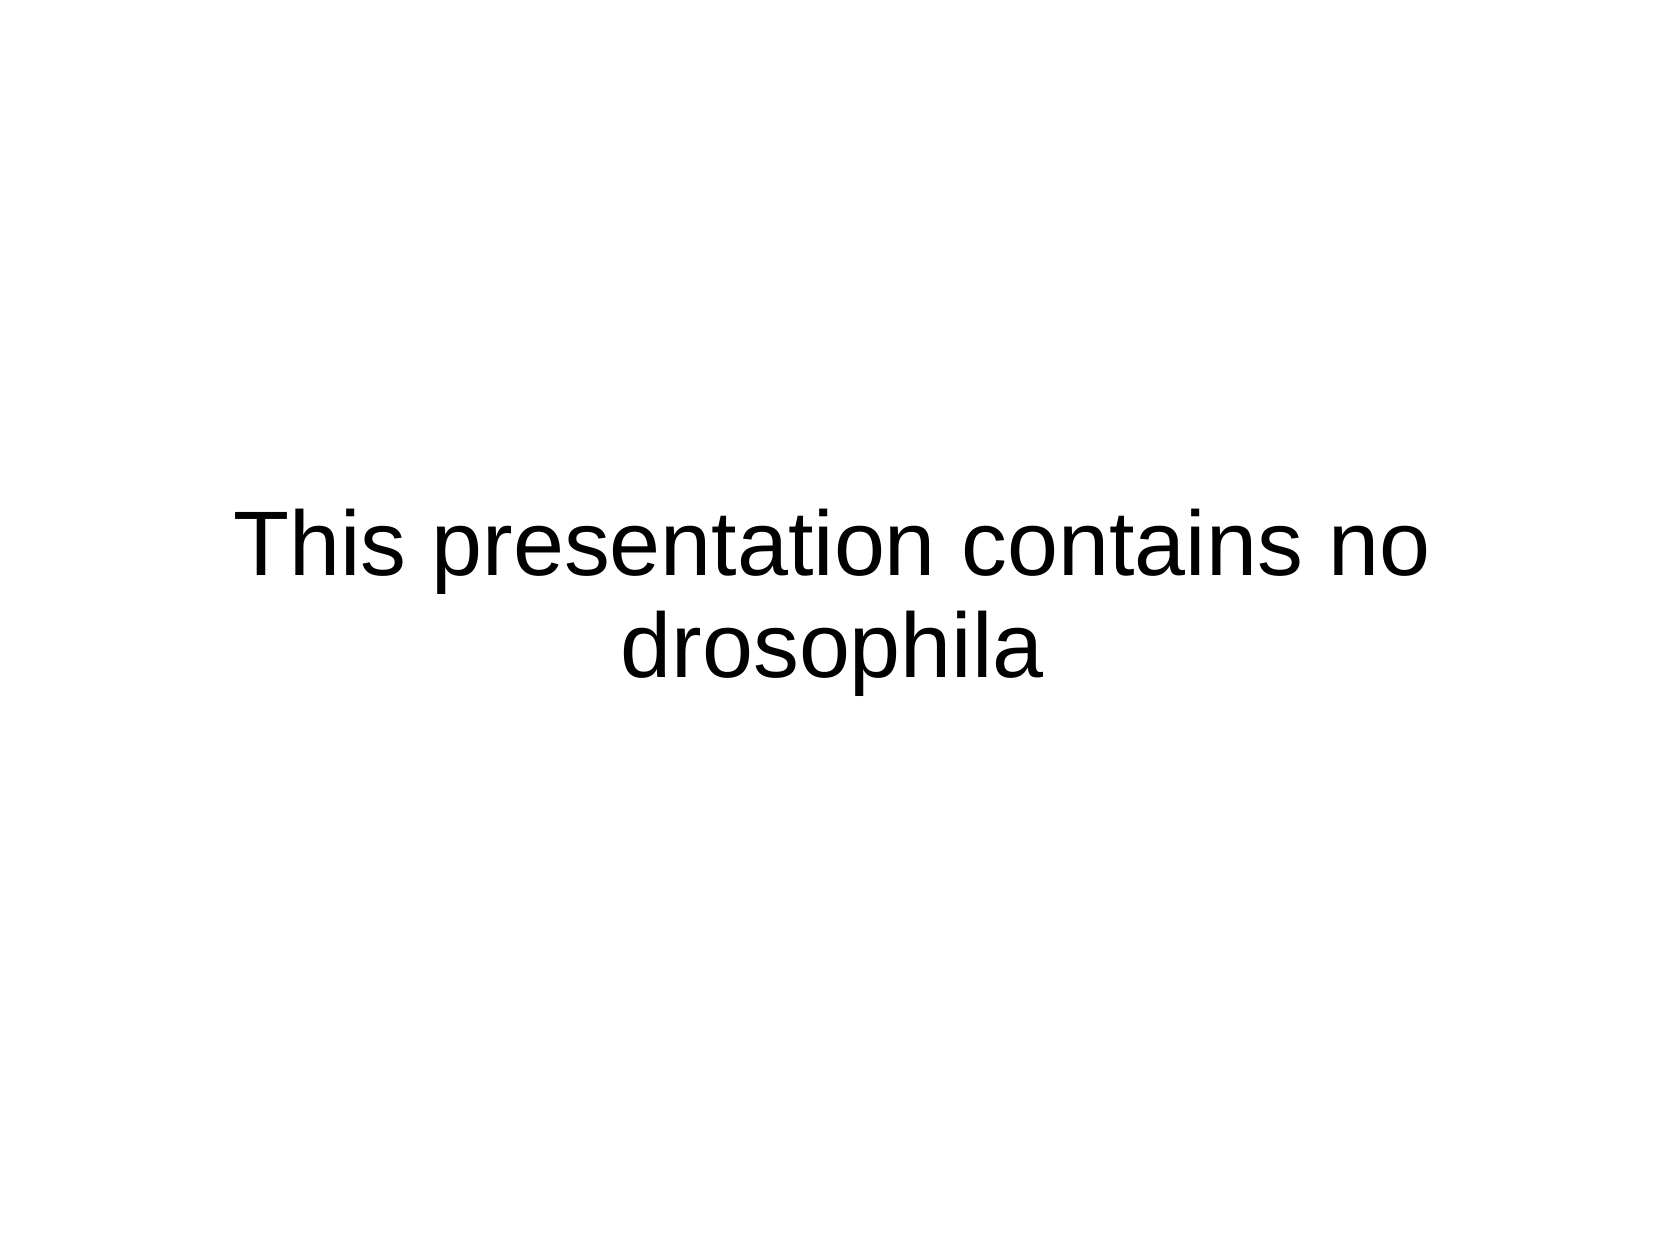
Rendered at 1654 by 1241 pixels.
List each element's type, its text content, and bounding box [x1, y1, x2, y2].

title This presentation contains no drosophila [88, 481, 1577, 709]
